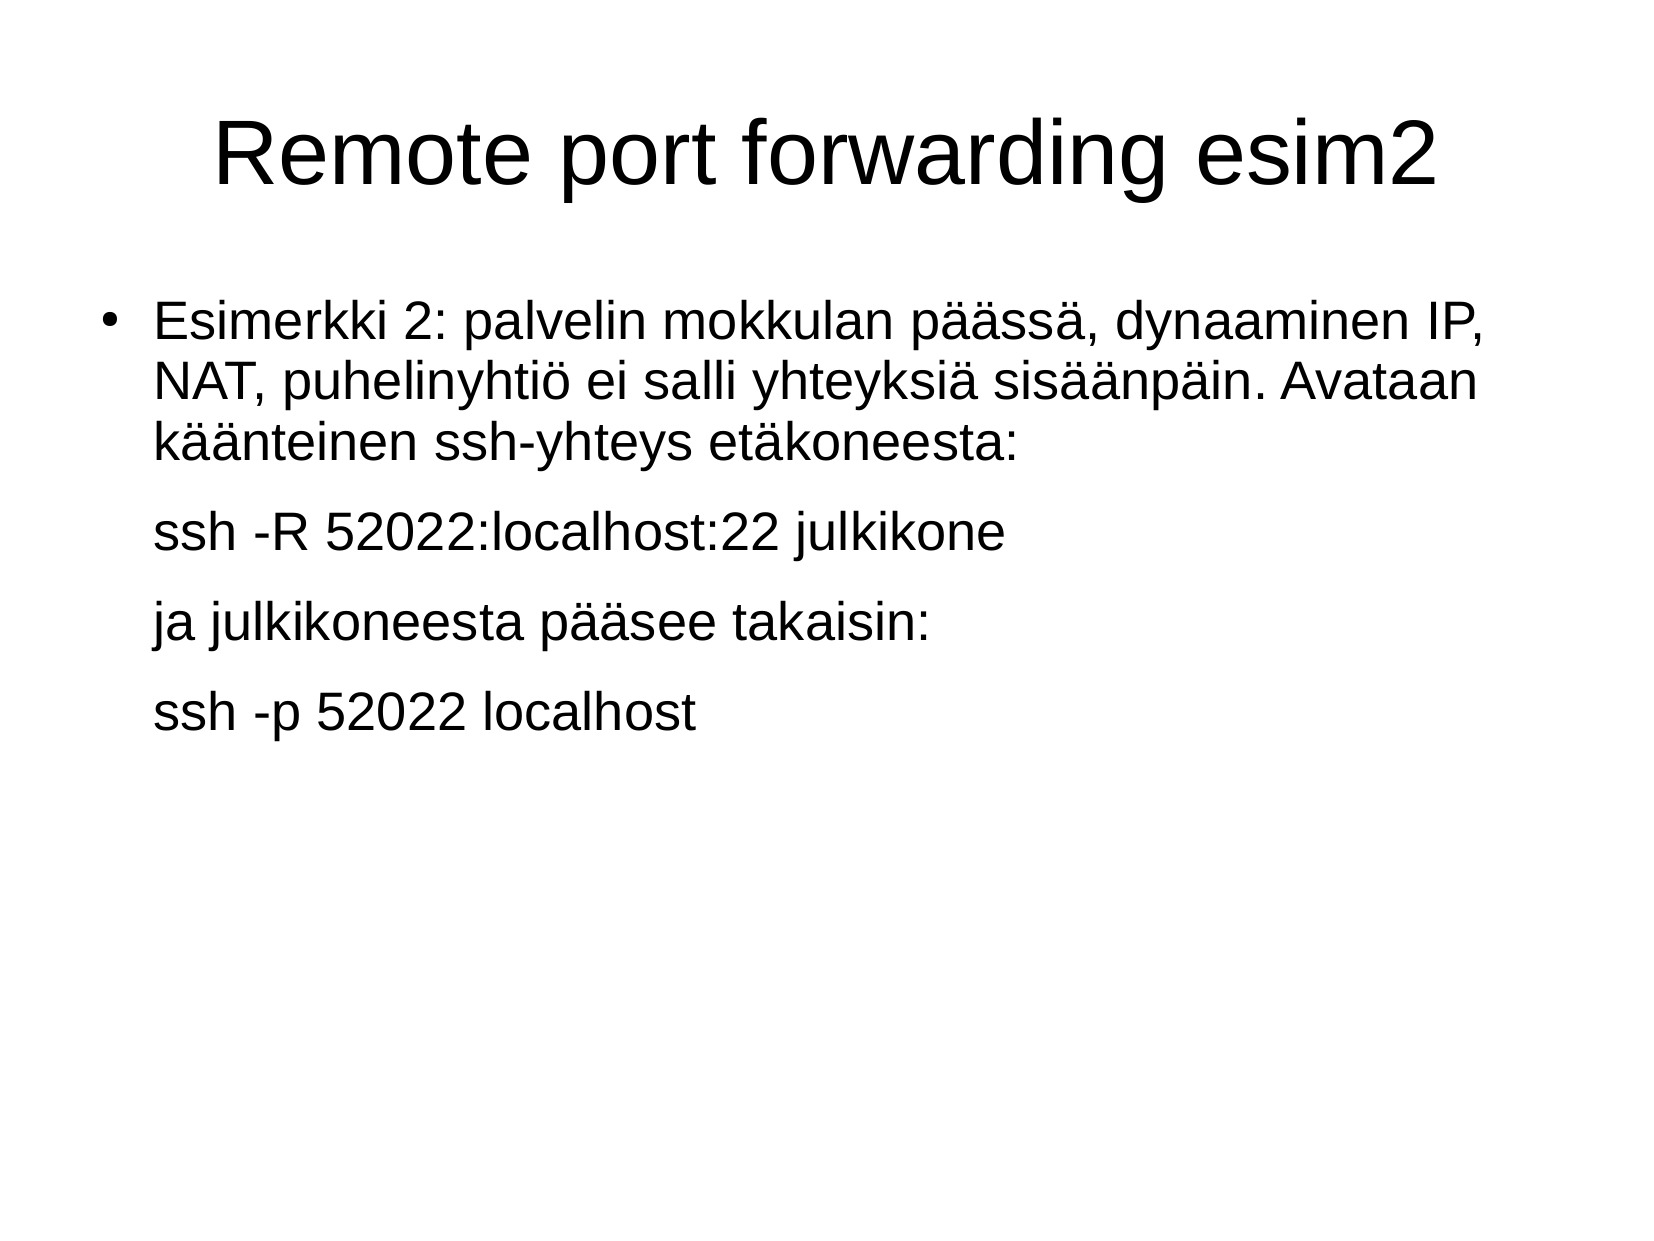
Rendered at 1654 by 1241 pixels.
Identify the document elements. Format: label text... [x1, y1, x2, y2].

list Esimerkki 2: palvelin mokkulan päässä, dynaaminen IP, NAT, puhelinyhtiö ei salli yhteyksiä sisäänpäin. Avataan käänteinen ssh-yhteys etäkoneesta: ssh -R 52022:localhost:22 julkikone ja julkikoneesta pääsee takaisin: ssh -p 52022 localhost [82, 290, 1571, 1010]
title Remote port forwarding esim2 [82, 49, 1571, 257]
